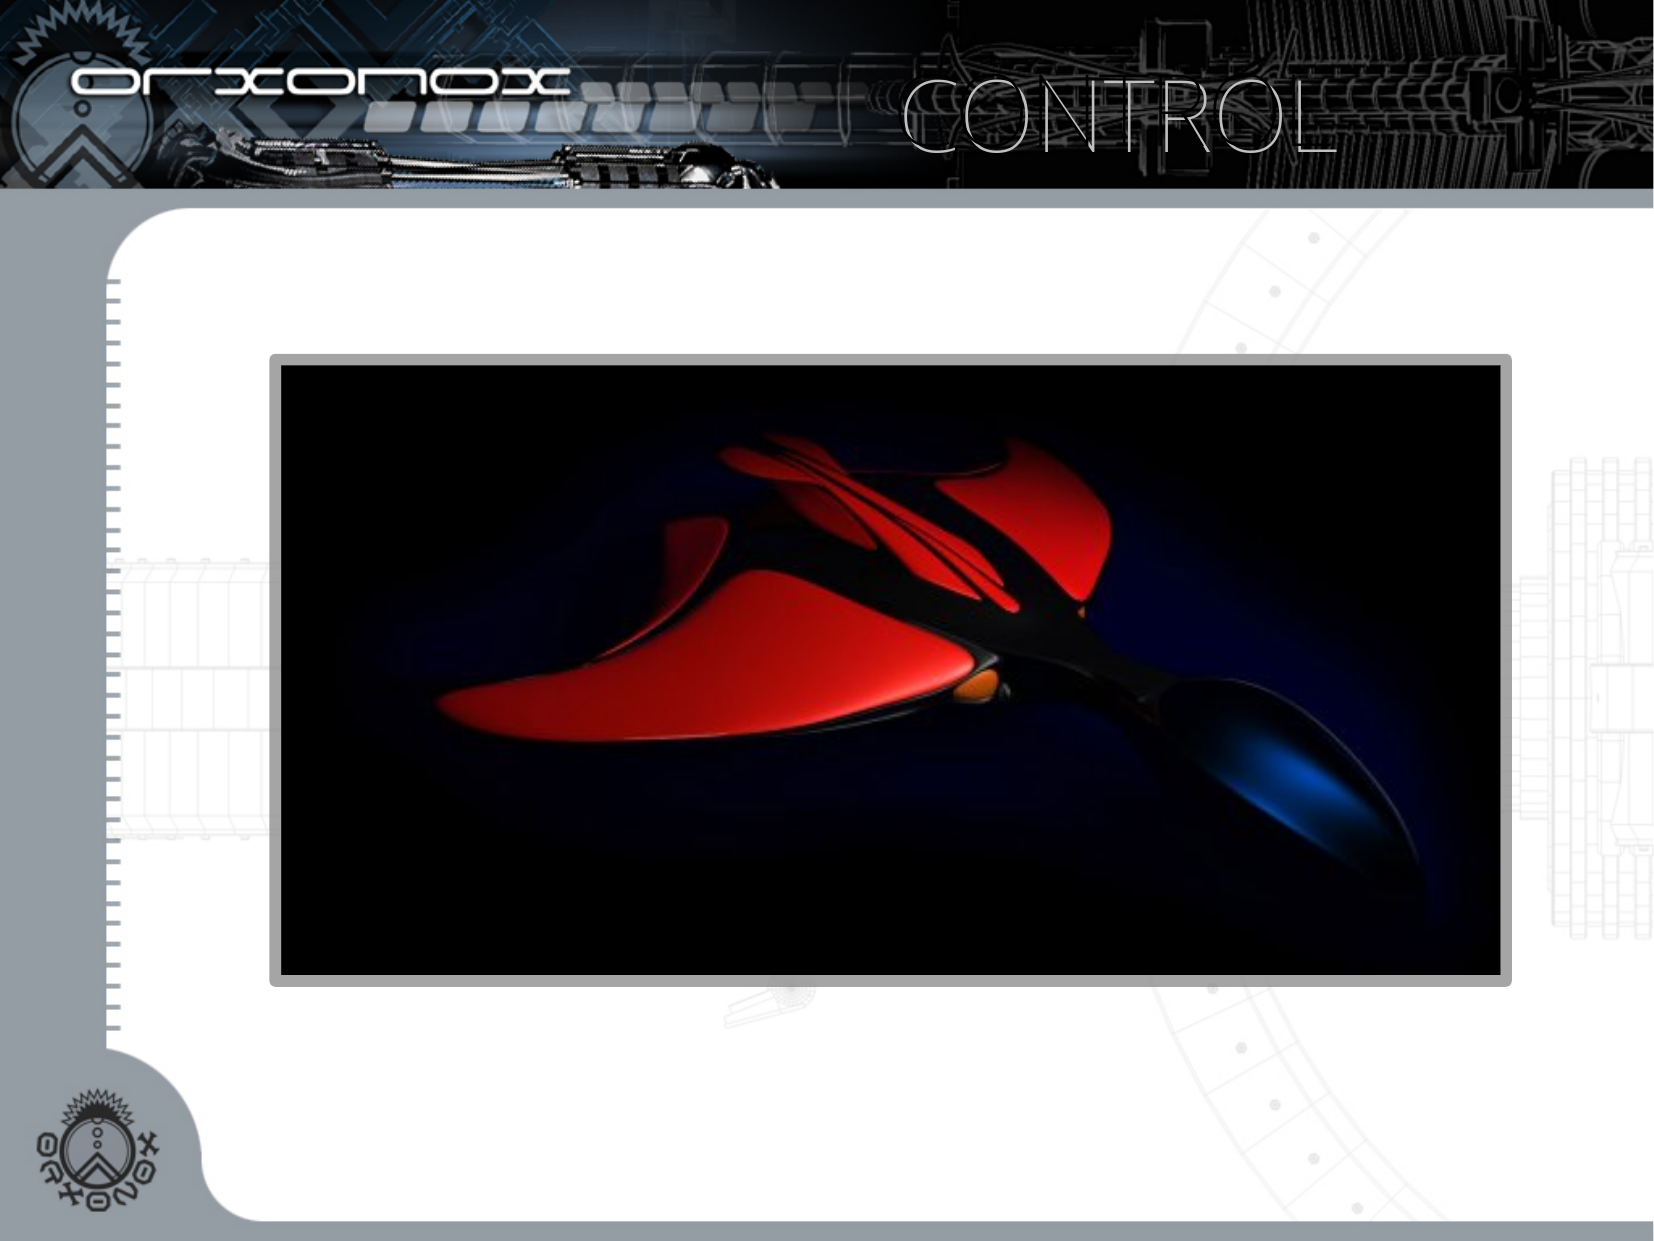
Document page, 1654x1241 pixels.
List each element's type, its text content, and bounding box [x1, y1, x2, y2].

picture [0, 0, 1654, 1241]
text_box CONTROL [842, 32, 1543, 156]
